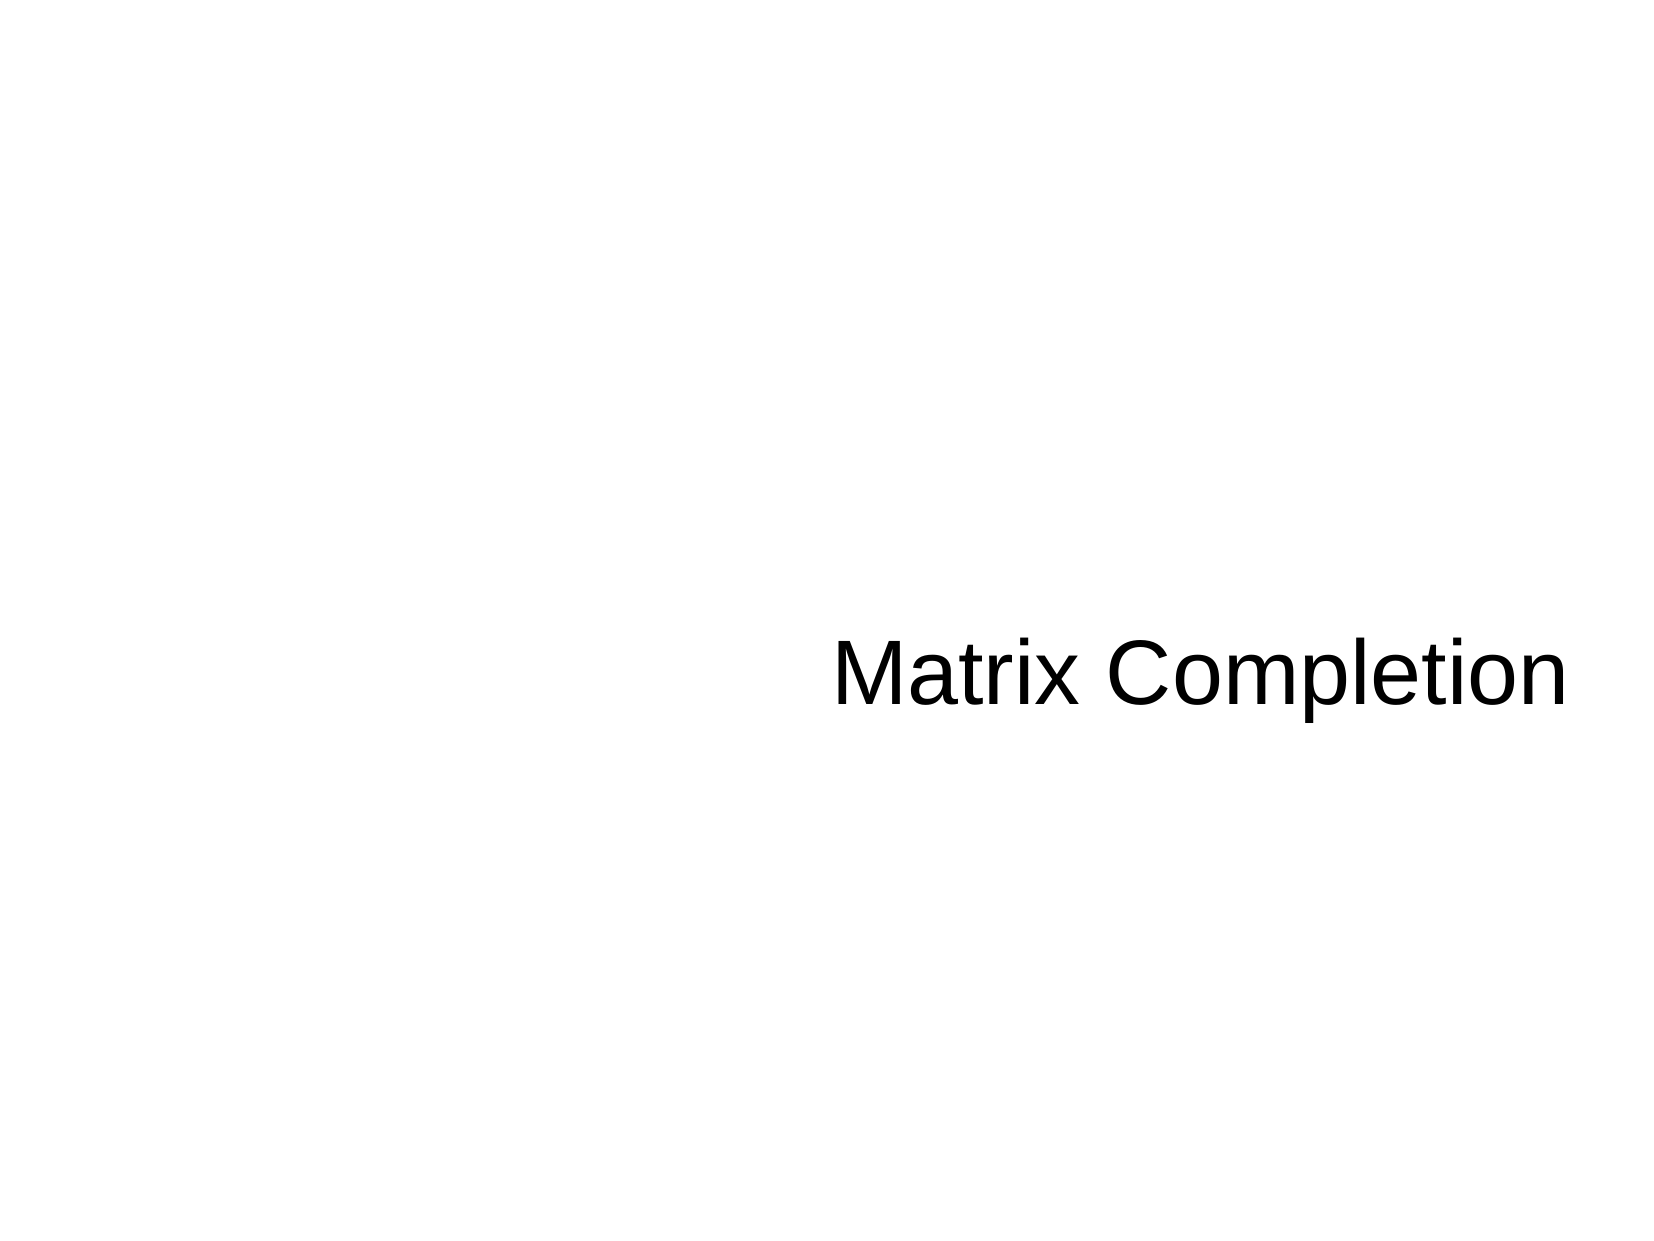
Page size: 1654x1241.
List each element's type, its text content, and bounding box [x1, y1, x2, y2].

title Matrix Completion [82, 569, 1571, 777]
